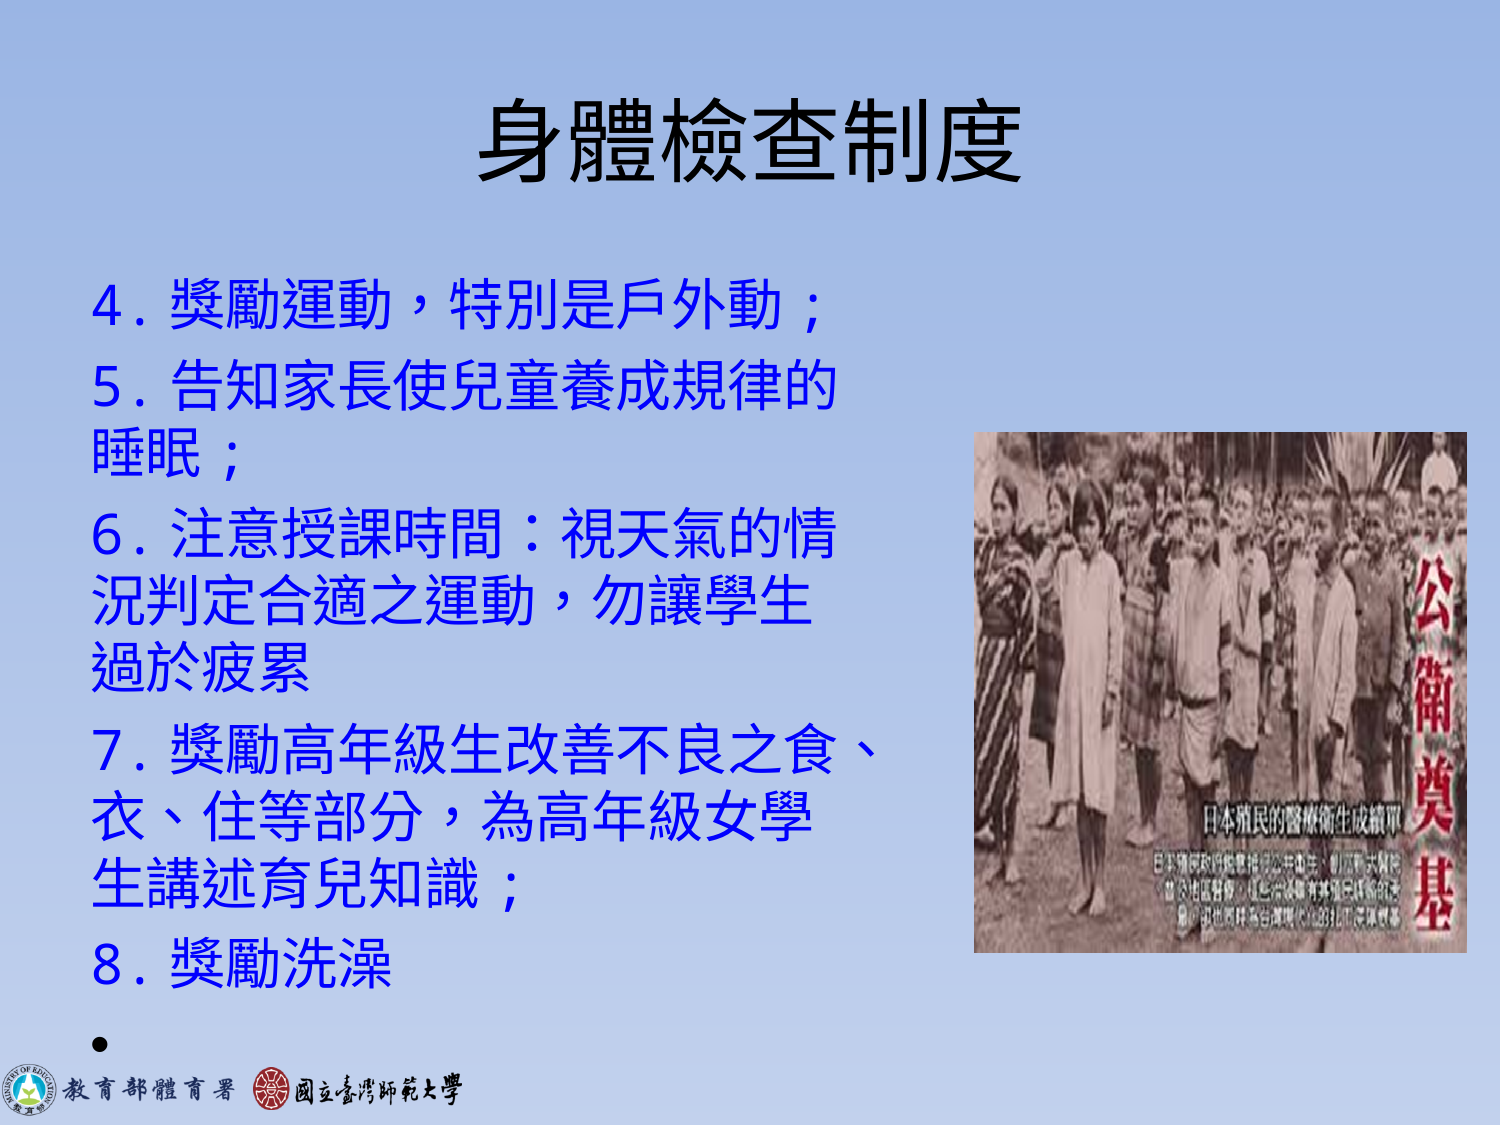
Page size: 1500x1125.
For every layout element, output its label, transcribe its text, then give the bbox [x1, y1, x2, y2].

picture [974, 432, 1467, 953]
list 4.獎勵運動，特別是戶外動; 5.告知家長使兒童養成規律的睡眠; 6.注意授課時間：視天氣的情況判定合適之運動，勿讓學生過於疲累 7.獎勵高年級生改善不良之食、衣、住等部分，為高年級女學生講述育兒知識; 8.獎勵洗澡 [75, 262, 869, 1005]
title 身體檢查制度 [75, 45, 1426, 233]
